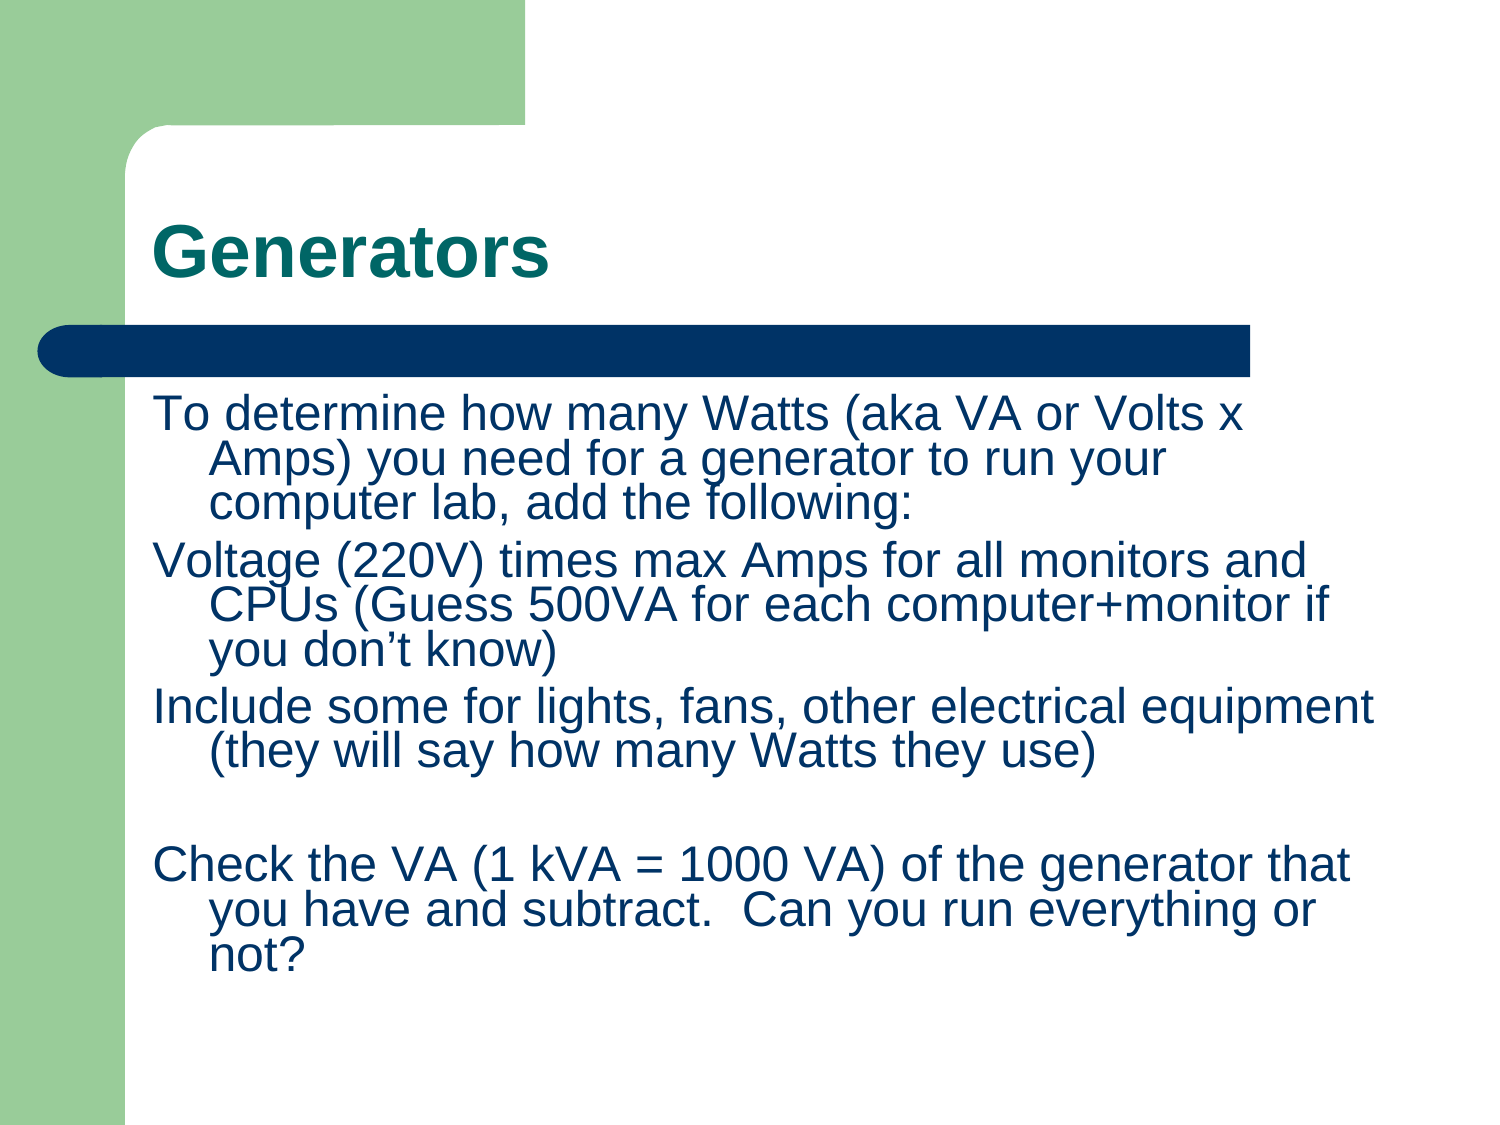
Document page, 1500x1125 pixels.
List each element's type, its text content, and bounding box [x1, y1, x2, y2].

list To determine how many Watts (aka VA or Volts x Amps) you need for a generator to run your computer lab, add the following: Voltage (220V) times max Amps for all monitors and CPUs (Guess 500VA for each computer+monitor if you don’t know) Include some for lights, fans, other electrical equipment (they will say how many Watts they use) Check the VA (1 kVA = 1000 VA) of the generator that you have and subtract. Can you run everything or not? [137, 387, 1400, 1075]
title Generators [136, 136, 1414, 301]
